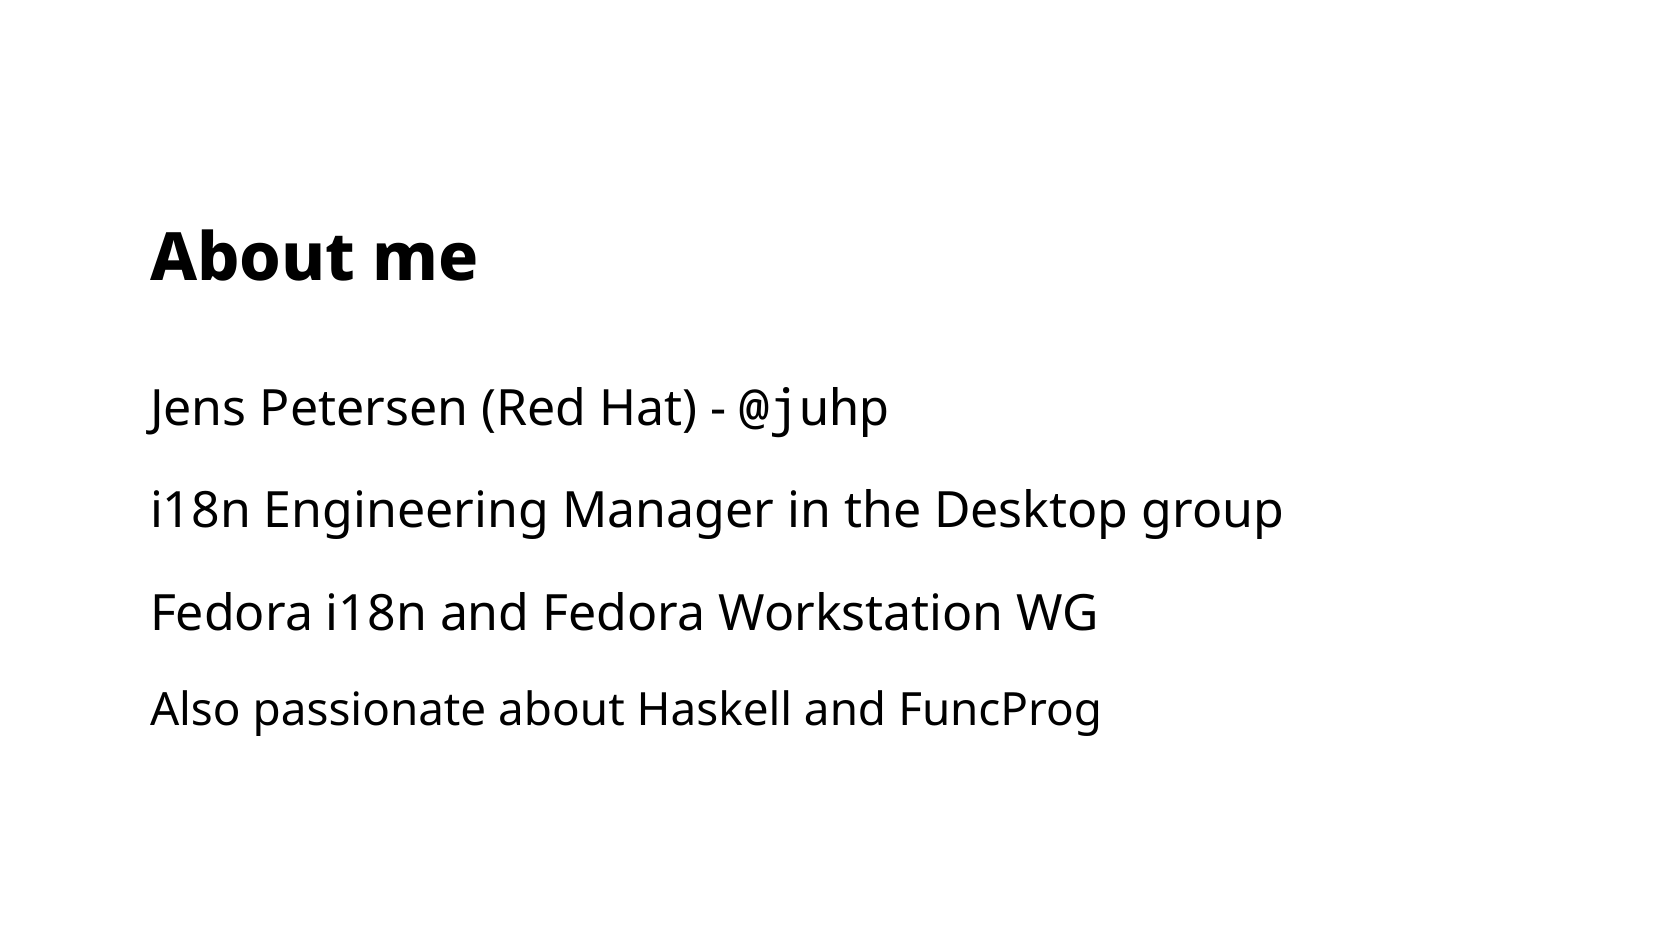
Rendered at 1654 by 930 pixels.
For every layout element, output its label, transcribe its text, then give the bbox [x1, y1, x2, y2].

title About me [150, 144, 1501, 301]
subtitle Jens Petersen (Red Hat) - @juhp i18n Engineering Manager in the Desktop group Fedora i18n and Fedora Workstation WG Also passionate about Haskell and FuncProg [150, 337, 1501, 877]
